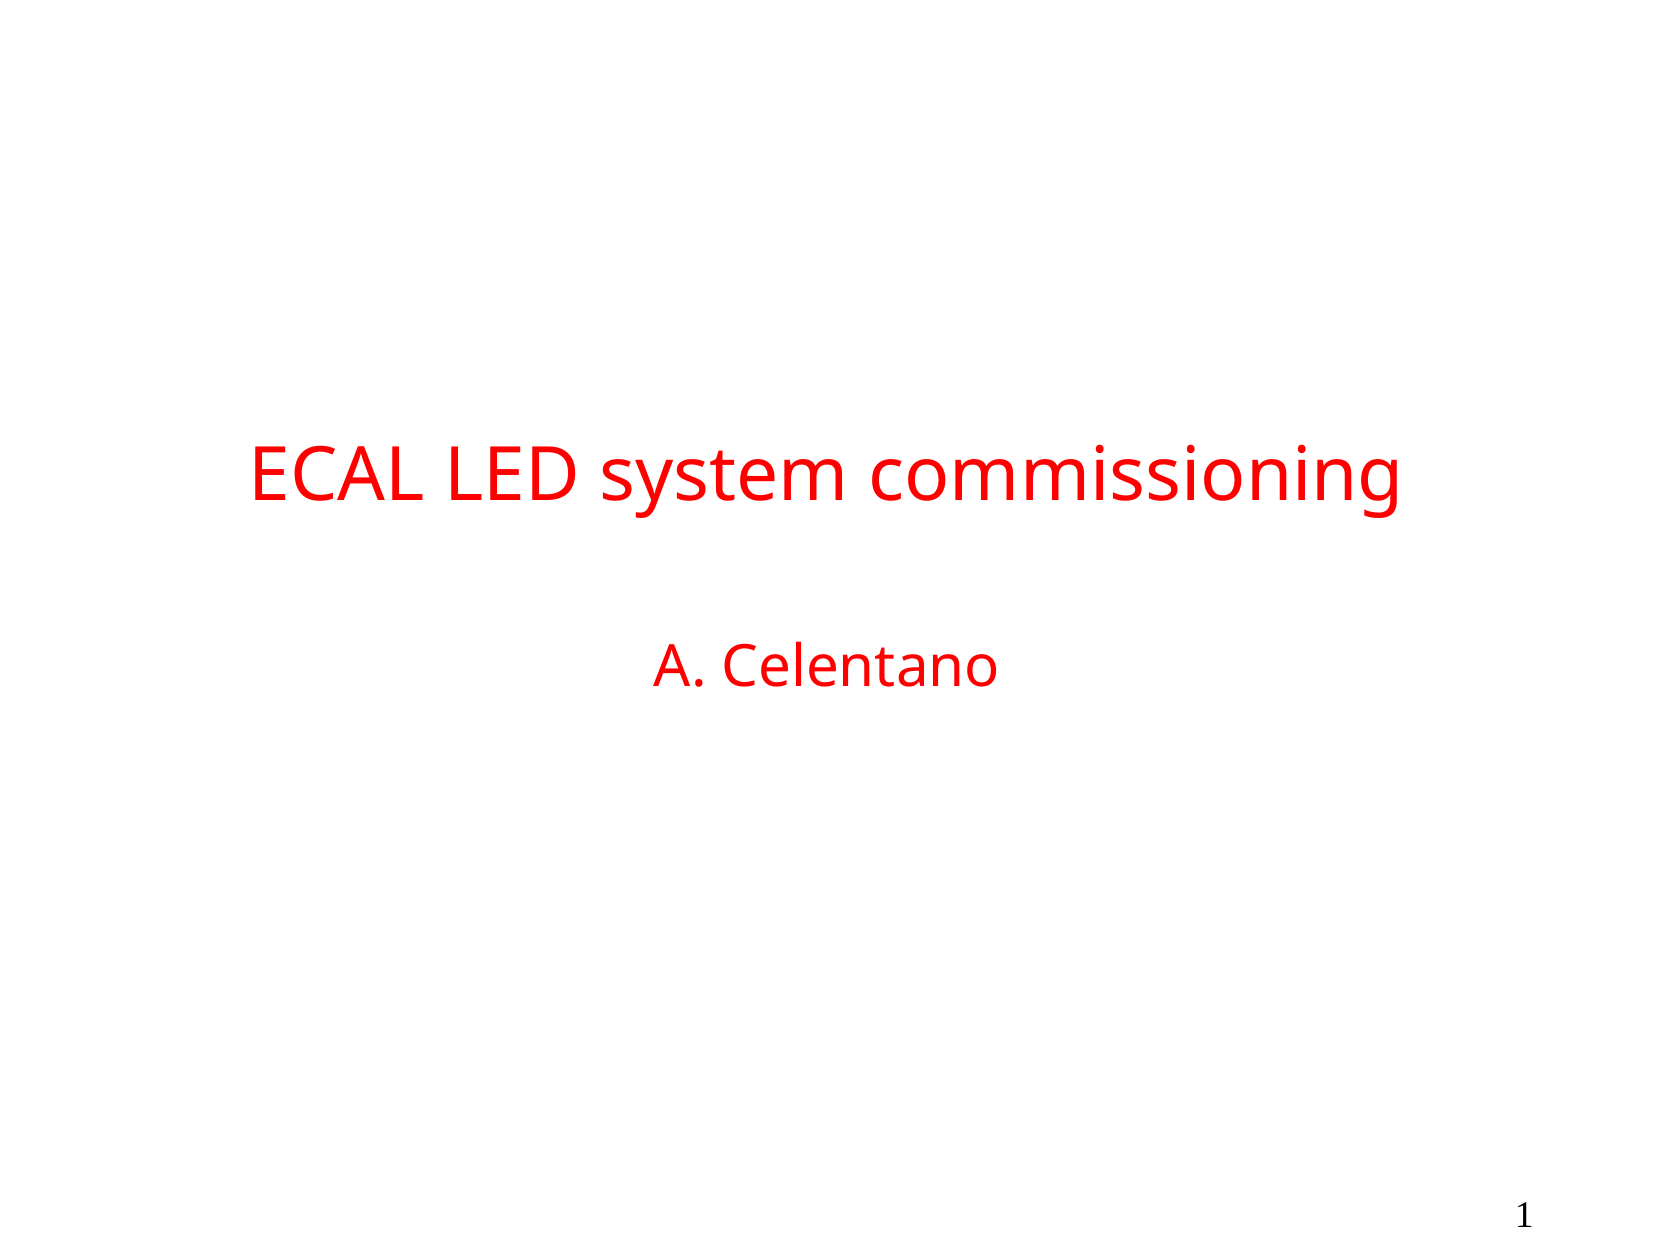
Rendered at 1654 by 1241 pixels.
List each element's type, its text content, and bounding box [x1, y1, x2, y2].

text_box ECAL LED system commissioning A. Celentano [0, 412, 1654, 1007]
